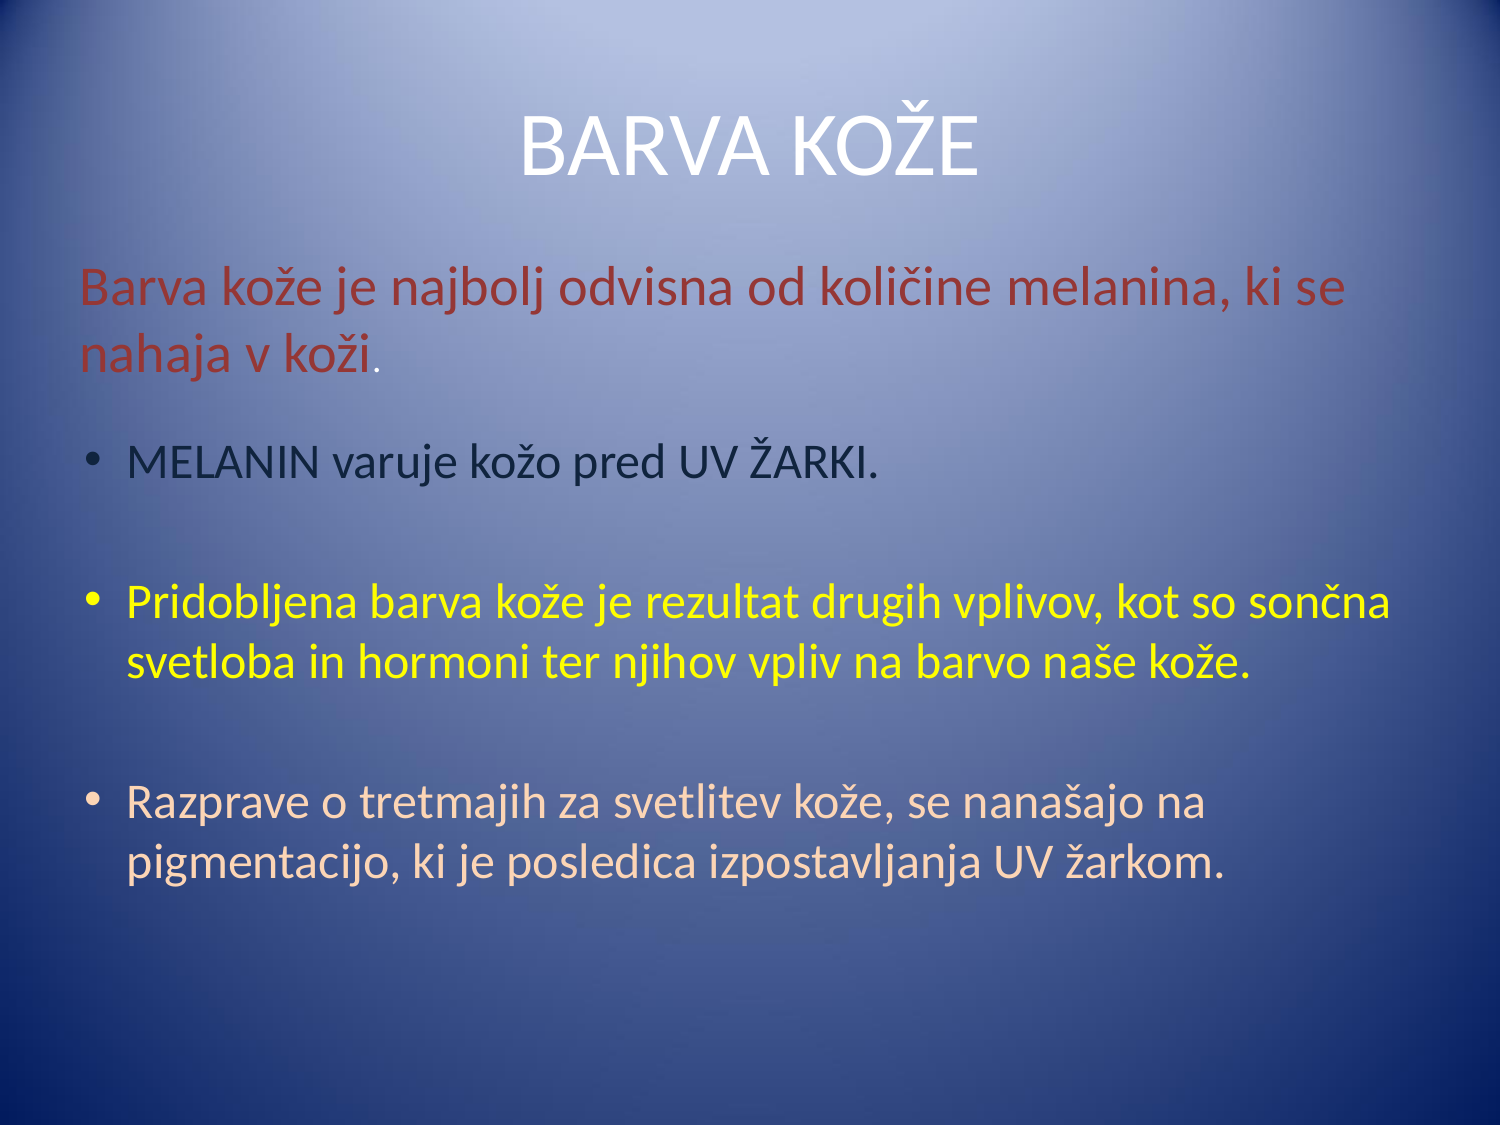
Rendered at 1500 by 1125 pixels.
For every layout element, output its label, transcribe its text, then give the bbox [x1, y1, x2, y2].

title BARVA KOŽE [75, 45, 1425, 233]
list MELANIN varuje kožo pred UV ŽARKI. Pridobljena barva kože je rezultat drugih vplivov, kot so sončna svetloba in hormoni ter njihov vpliv na barvo naše kože. Razprave o tretmajih za svetlitev kože, se nanašajo na pigmentacijo, ki je posledica izpostavljanja UV žarkom. [69, 420, 1420, 977]
text_box Barva kože je najbolj odvisna od količine melanina, ki se nahaja v koži. [64, 241, 1400, 392]
picture [0, 0, 1500, 1125]
